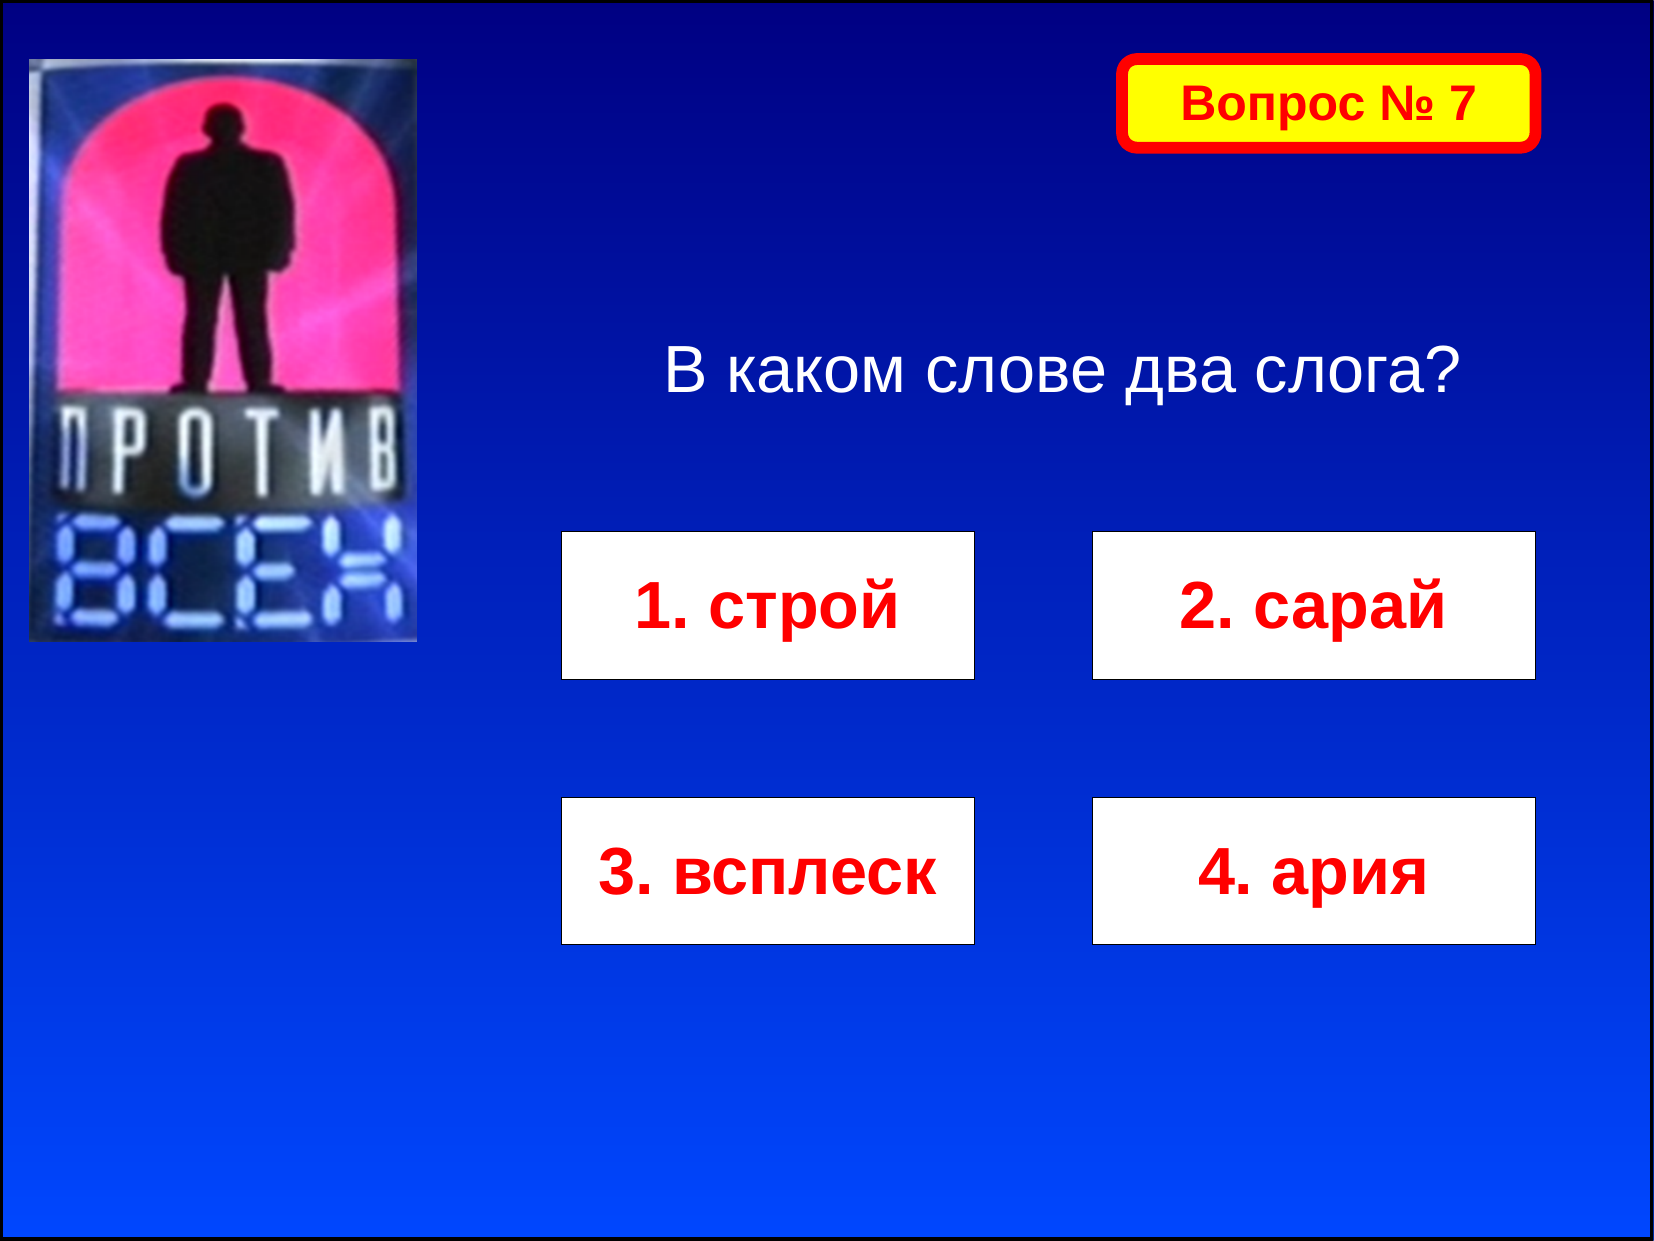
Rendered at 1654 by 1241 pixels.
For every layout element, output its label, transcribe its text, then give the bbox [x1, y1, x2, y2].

text_box 3. всплеск [561, 797, 975, 945]
text_box В каком слове два слога? [561, 324, 1565, 415]
picture [29, 59, 417, 642]
text_box [0, 0, 1654, 1241]
text_box 1. строй [561, 531, 975, 680]
text_box 2. сарай [1092, 531, 1536, 680]
text_box Вопрос № 7 [1122, 59, 1536, 148]
text_box 4. ария [1092, 797, 1536, 945]
